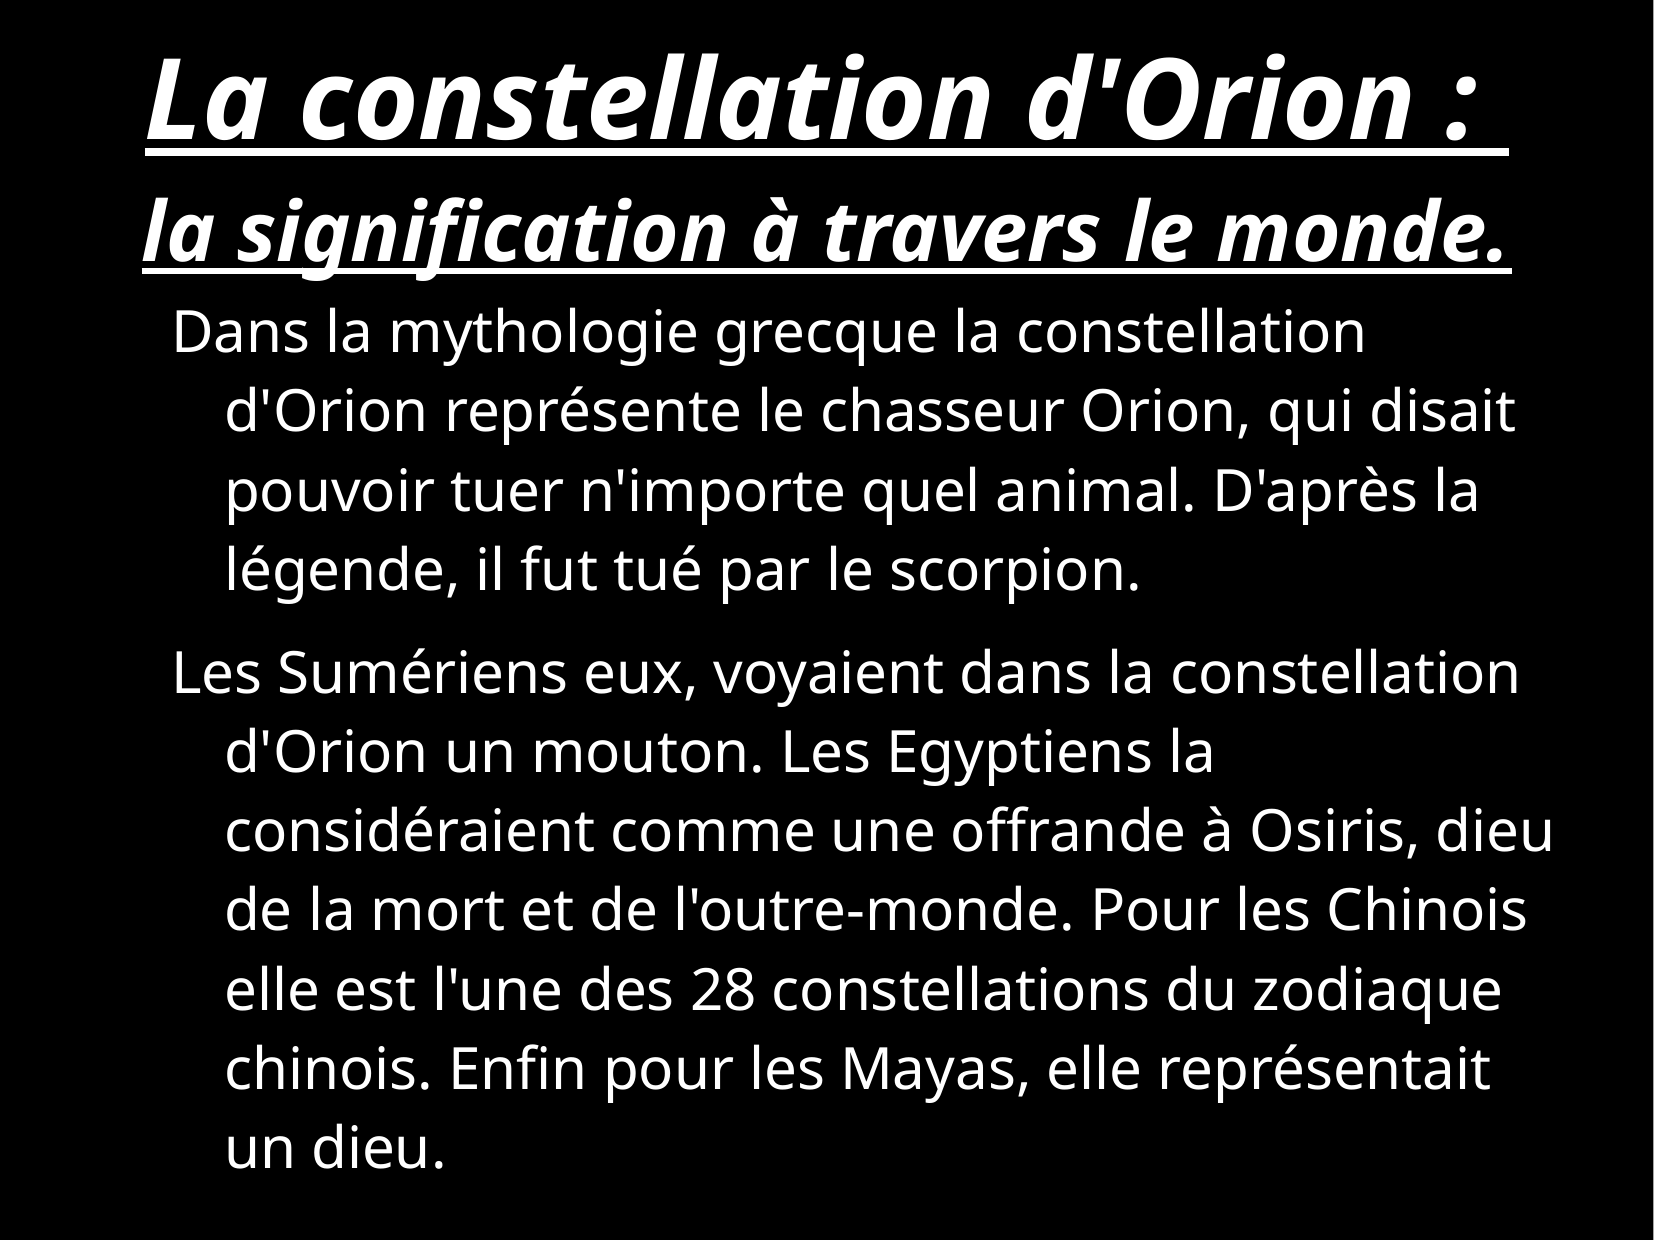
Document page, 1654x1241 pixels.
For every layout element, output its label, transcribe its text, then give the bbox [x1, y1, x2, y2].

title La constellation d'Orion : la signification à travers le monde. [82, 33, 1571, 273]
list Dans la mythologie grecque la constellation d'Orion représente le chasseur Orion, qui disait pouvoir tuer n'importe quel animal. D'après la légende, il fut tué par le scorpion. Les Sumériens eux, voyaient dans la constellation d'Orion un mouton. Les Egyptiens la considéraient comme une offrande à Osiris, dieu de la mort et de l'outre-monde. Pour les Chinois elle est l'une des 28 constellations du zodiaque chinois. Enfin pour les Mayas, elle représentait un dieu. [82, 290, 1571, 1109]
